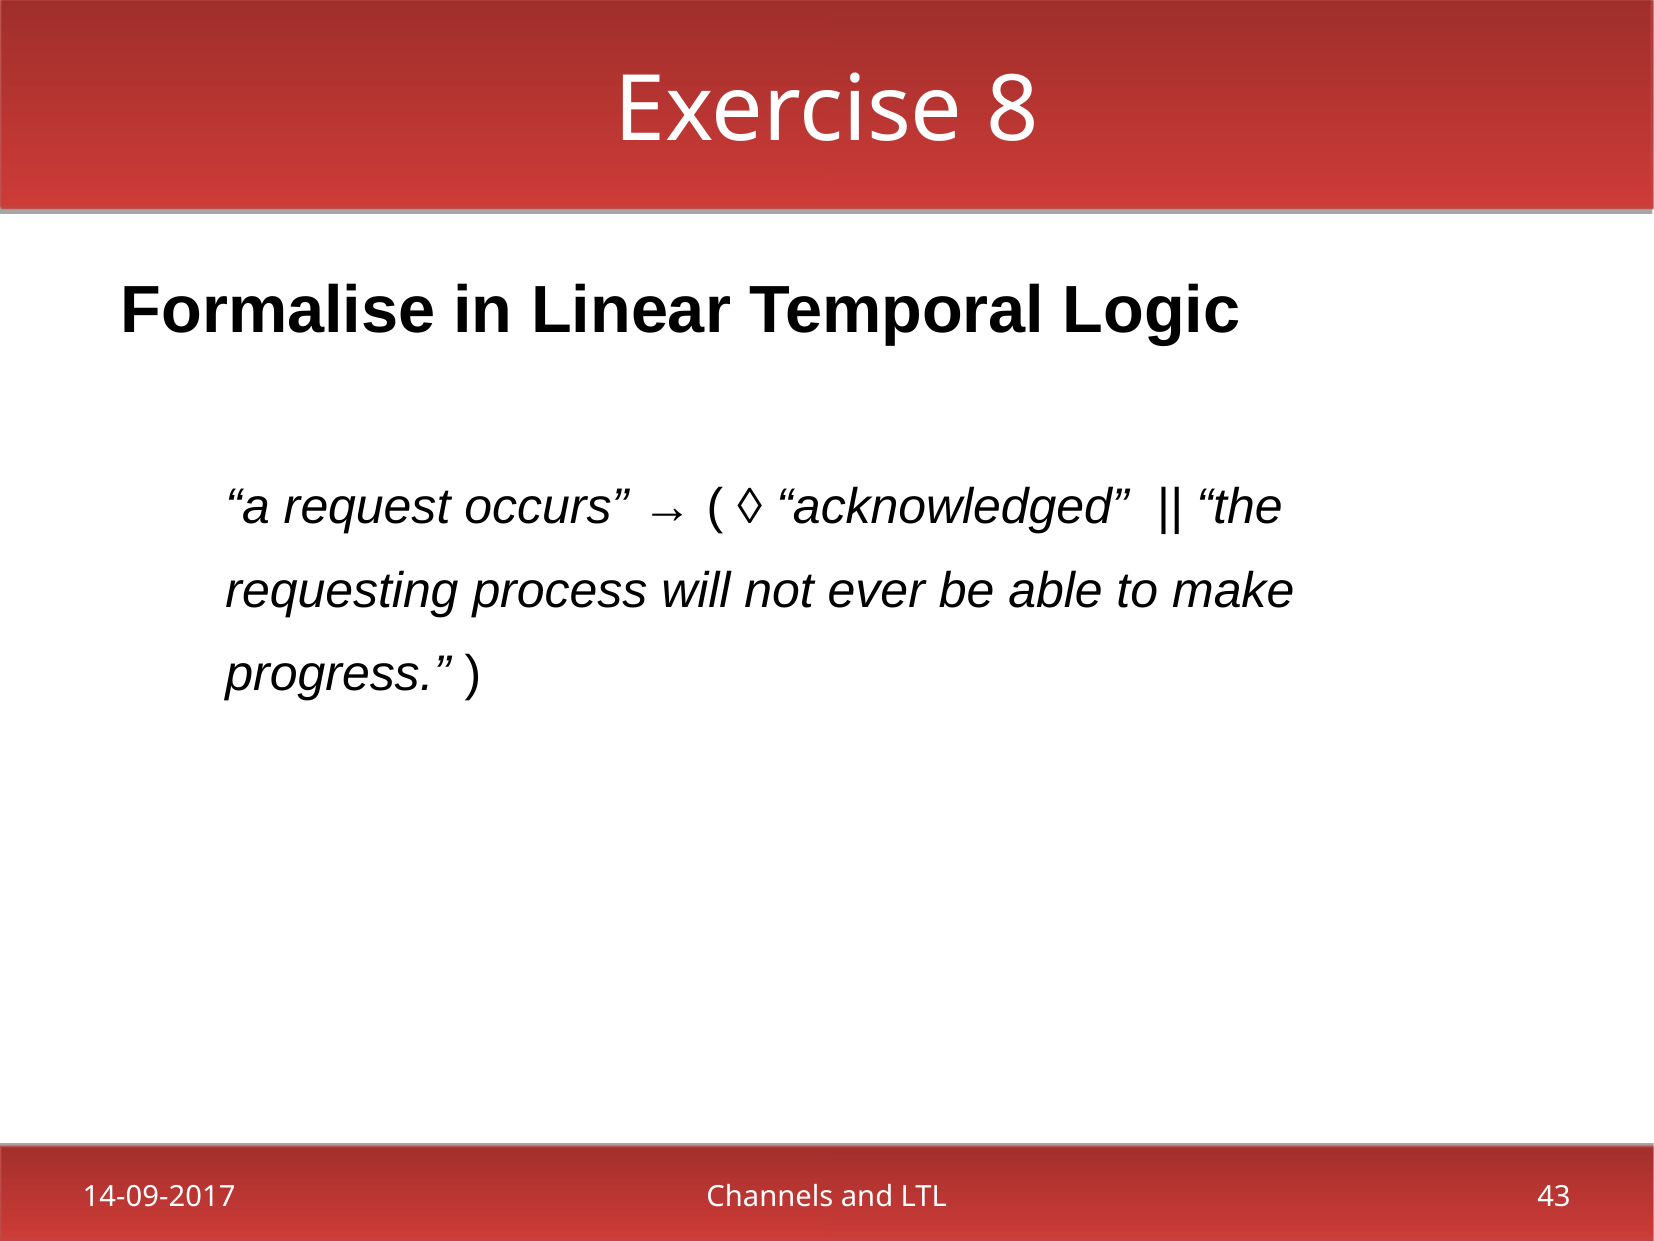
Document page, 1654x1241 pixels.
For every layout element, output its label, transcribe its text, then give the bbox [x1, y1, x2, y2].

picture [0, 1143, 1654, 1241]
title Exercise 8 [59, 31, 1595, 178]
text_box Formalise in Linear Temporal Logic [105, 264, 1259, 355]
picture [0, 0, 1654, 214]
text_box “a request occurs” → ( ◊ “acknowledged” || “the requesting process will not ever be able to make progress.” ) [210, 442, 1444, 681]
